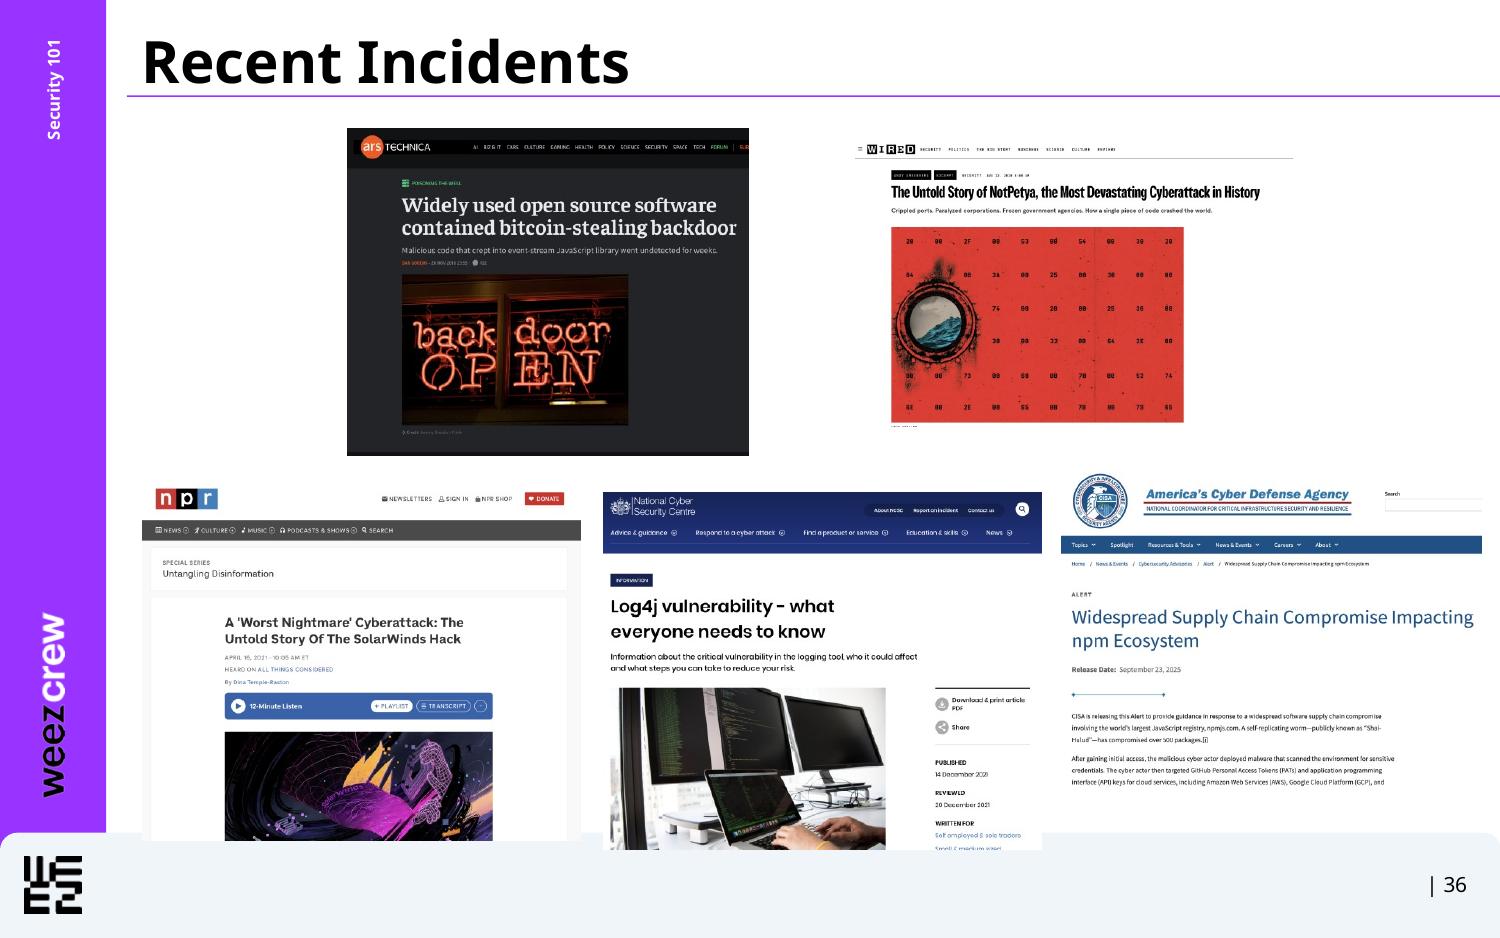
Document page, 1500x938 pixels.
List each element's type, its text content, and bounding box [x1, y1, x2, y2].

picture [1061, 470, 1482, 790]
title Security 101 [0, 24, 107, 497]
picture [603, 492, 1042, 850]
picture [24, 856, 82, 914]
title Recent Incidents [126, 24, 1480, 97]
picture [855, 142, 1293, 427]
picture [347, 128, 749, 456]
picture [43, 612, 65, 798]
slide_number | <number> [1393, 850, 1482, 922]
picture [142, 480, 581, 841]
